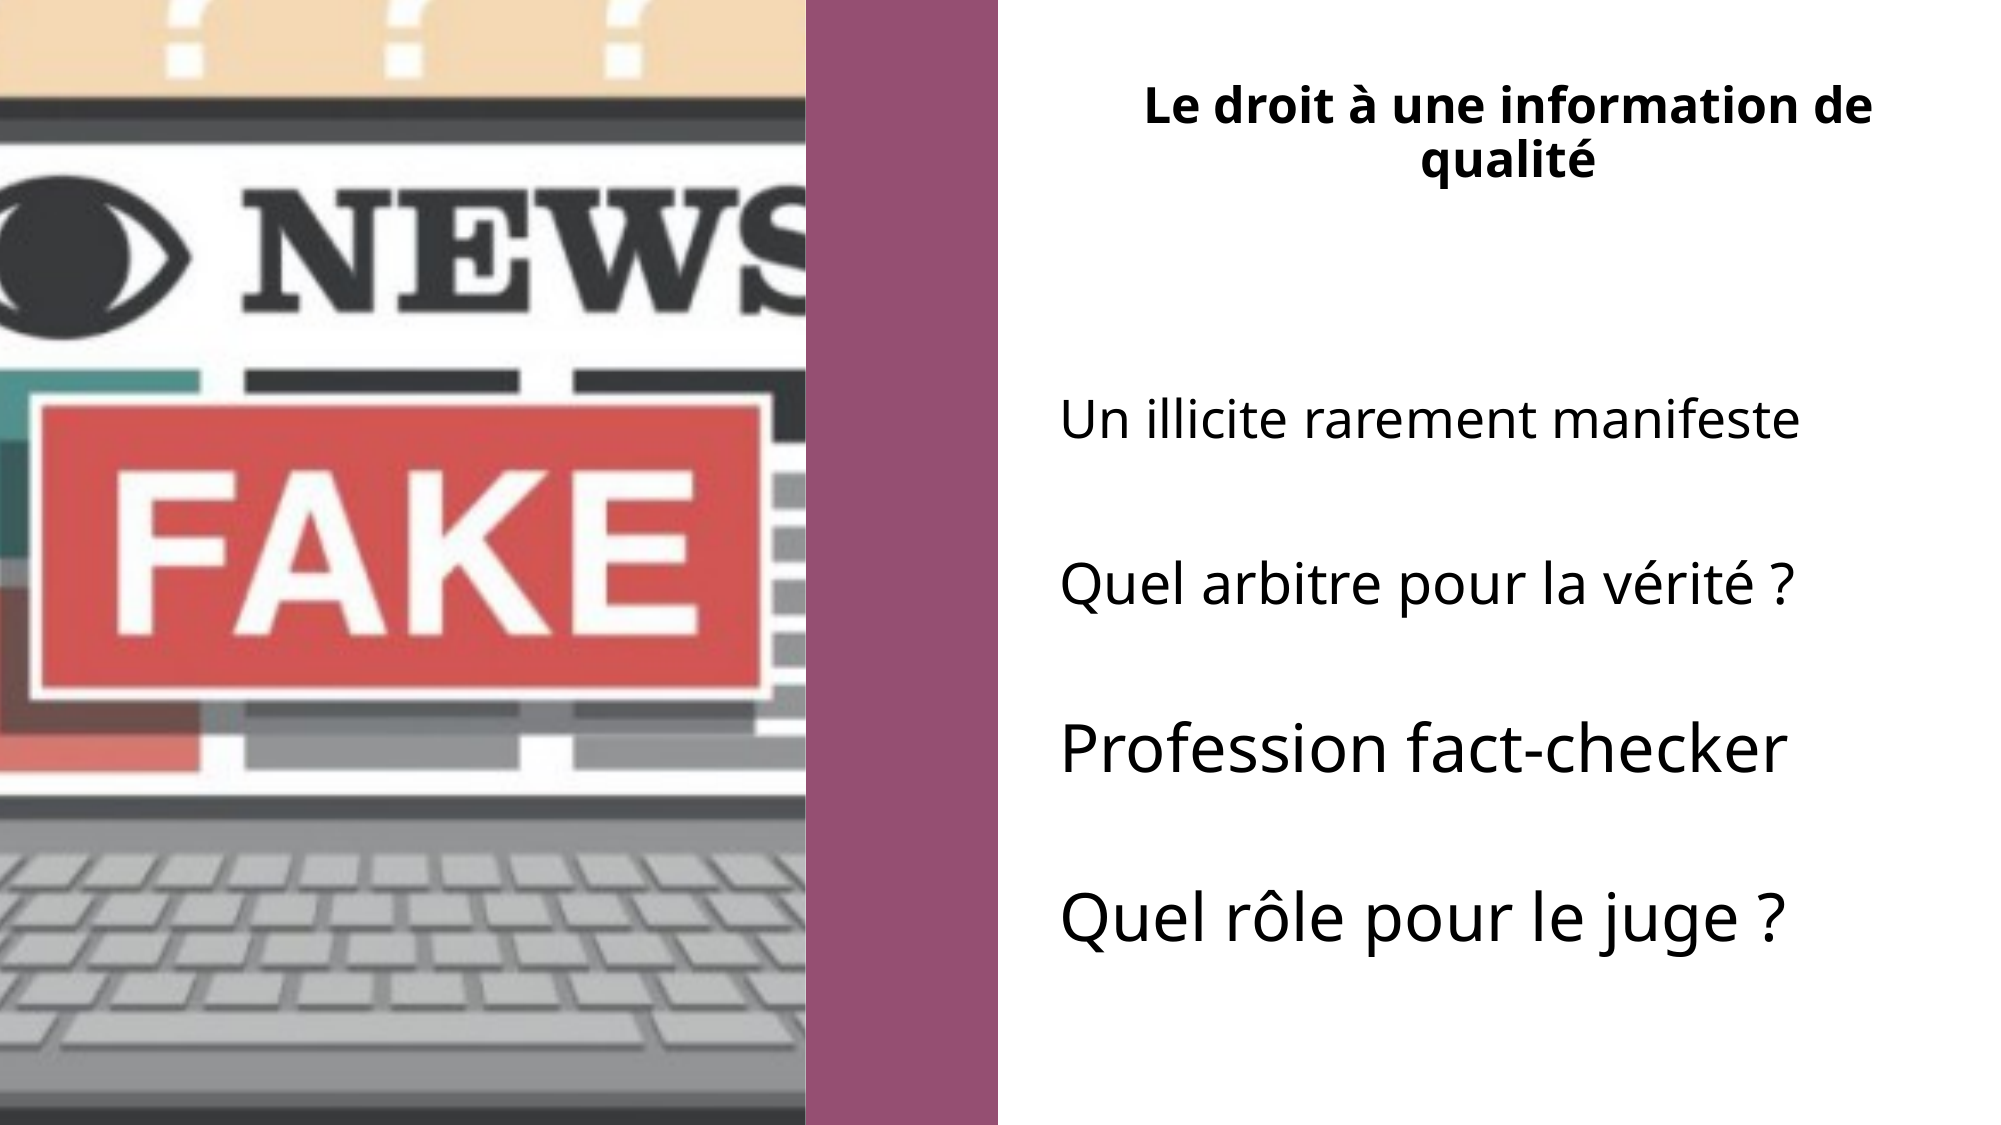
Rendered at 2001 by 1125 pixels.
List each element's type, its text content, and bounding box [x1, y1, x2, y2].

list Le droit à une information de qualité [1077, 72, 1941, 197]
picture [0, 0, 806, 1125]
list Quel rôle pour le juge ? [1044, 858, 1833, 982]
list Un illicite rarement manifeste [1044, 358, 1833, 483]
list Quel arbitre pour la vérité ? [1044, 523, 1833, 648]
list Profession fact-checker [1044, 688, 1833, 813]
